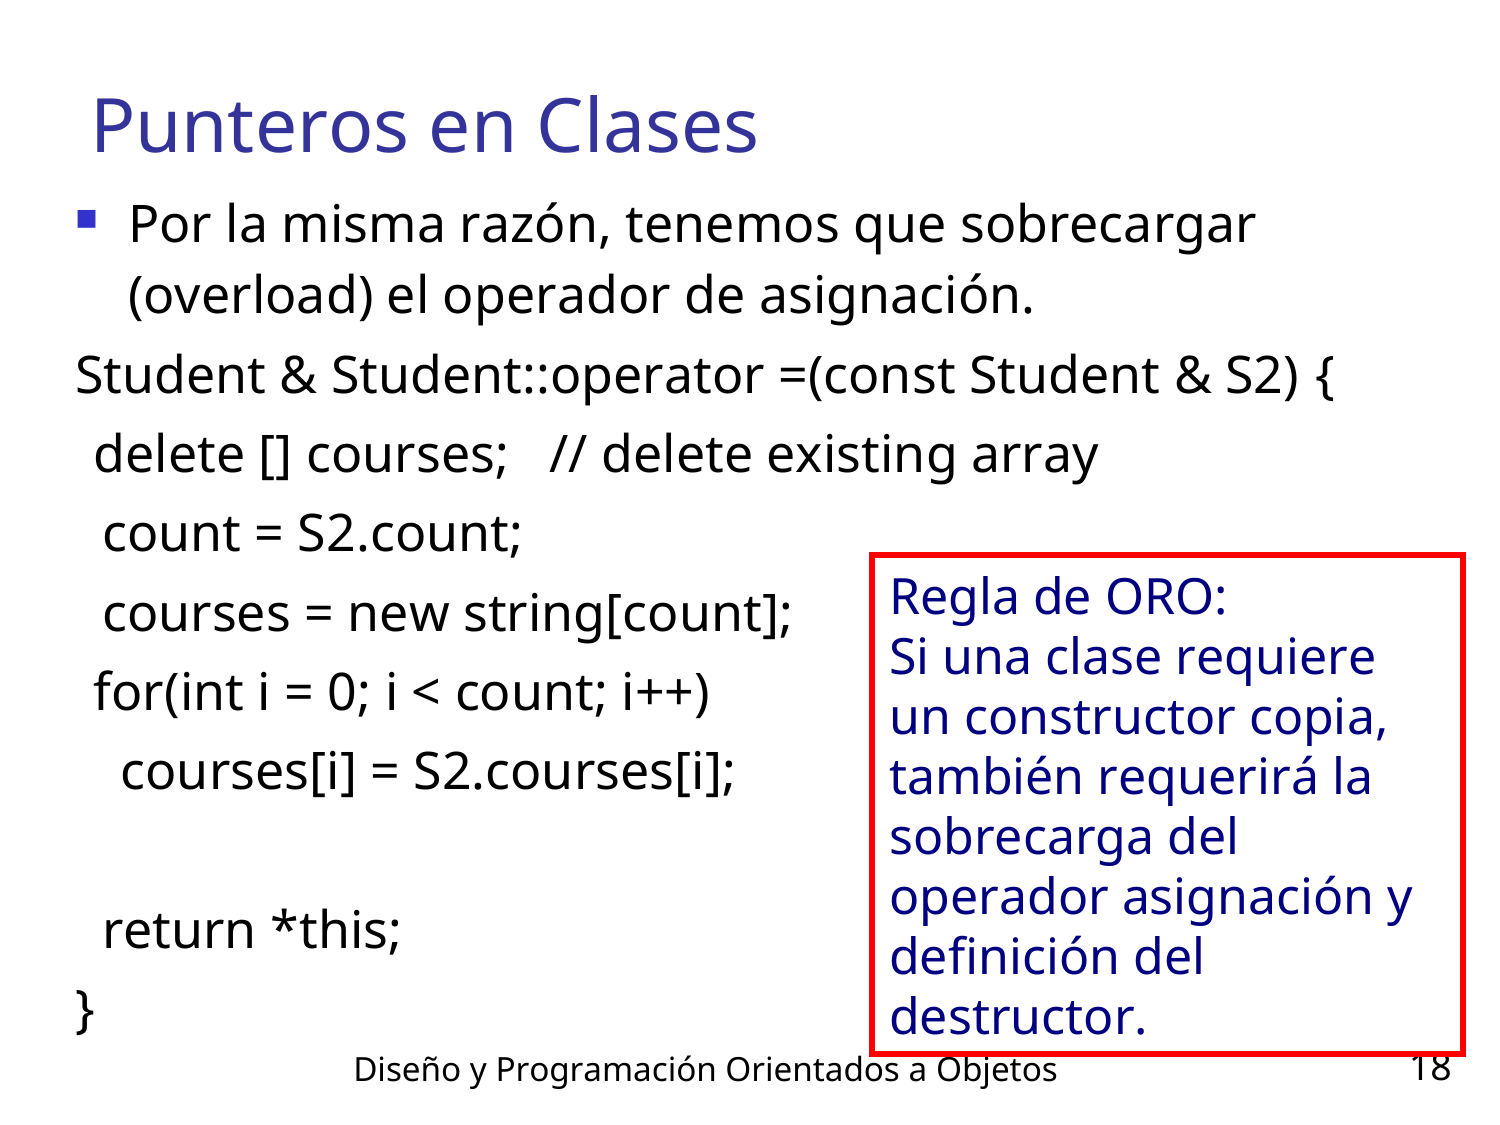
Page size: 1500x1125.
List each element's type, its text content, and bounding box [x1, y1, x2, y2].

title Punteros en Clases [75, 19, 1466, 182]
list Por la misma razón, tenemos que sobrecargar (overload) el operador de asignación. Student & Student::operator =(const Student & S2)‏ { delete [] courses; // delete existing array count = S2.count; courses = new string[count]; for(int i = 0; i < count; i++)‏ courses[i] = S2.courses[i]; return *this; } [75, 187, 1462, 1051]
text_box Regla de ORO: Si una clase requiere un constructor copia, también requerirá la sobrecarga del operador asignación y definición del destructor. [872, 554, 1463, 1055]
